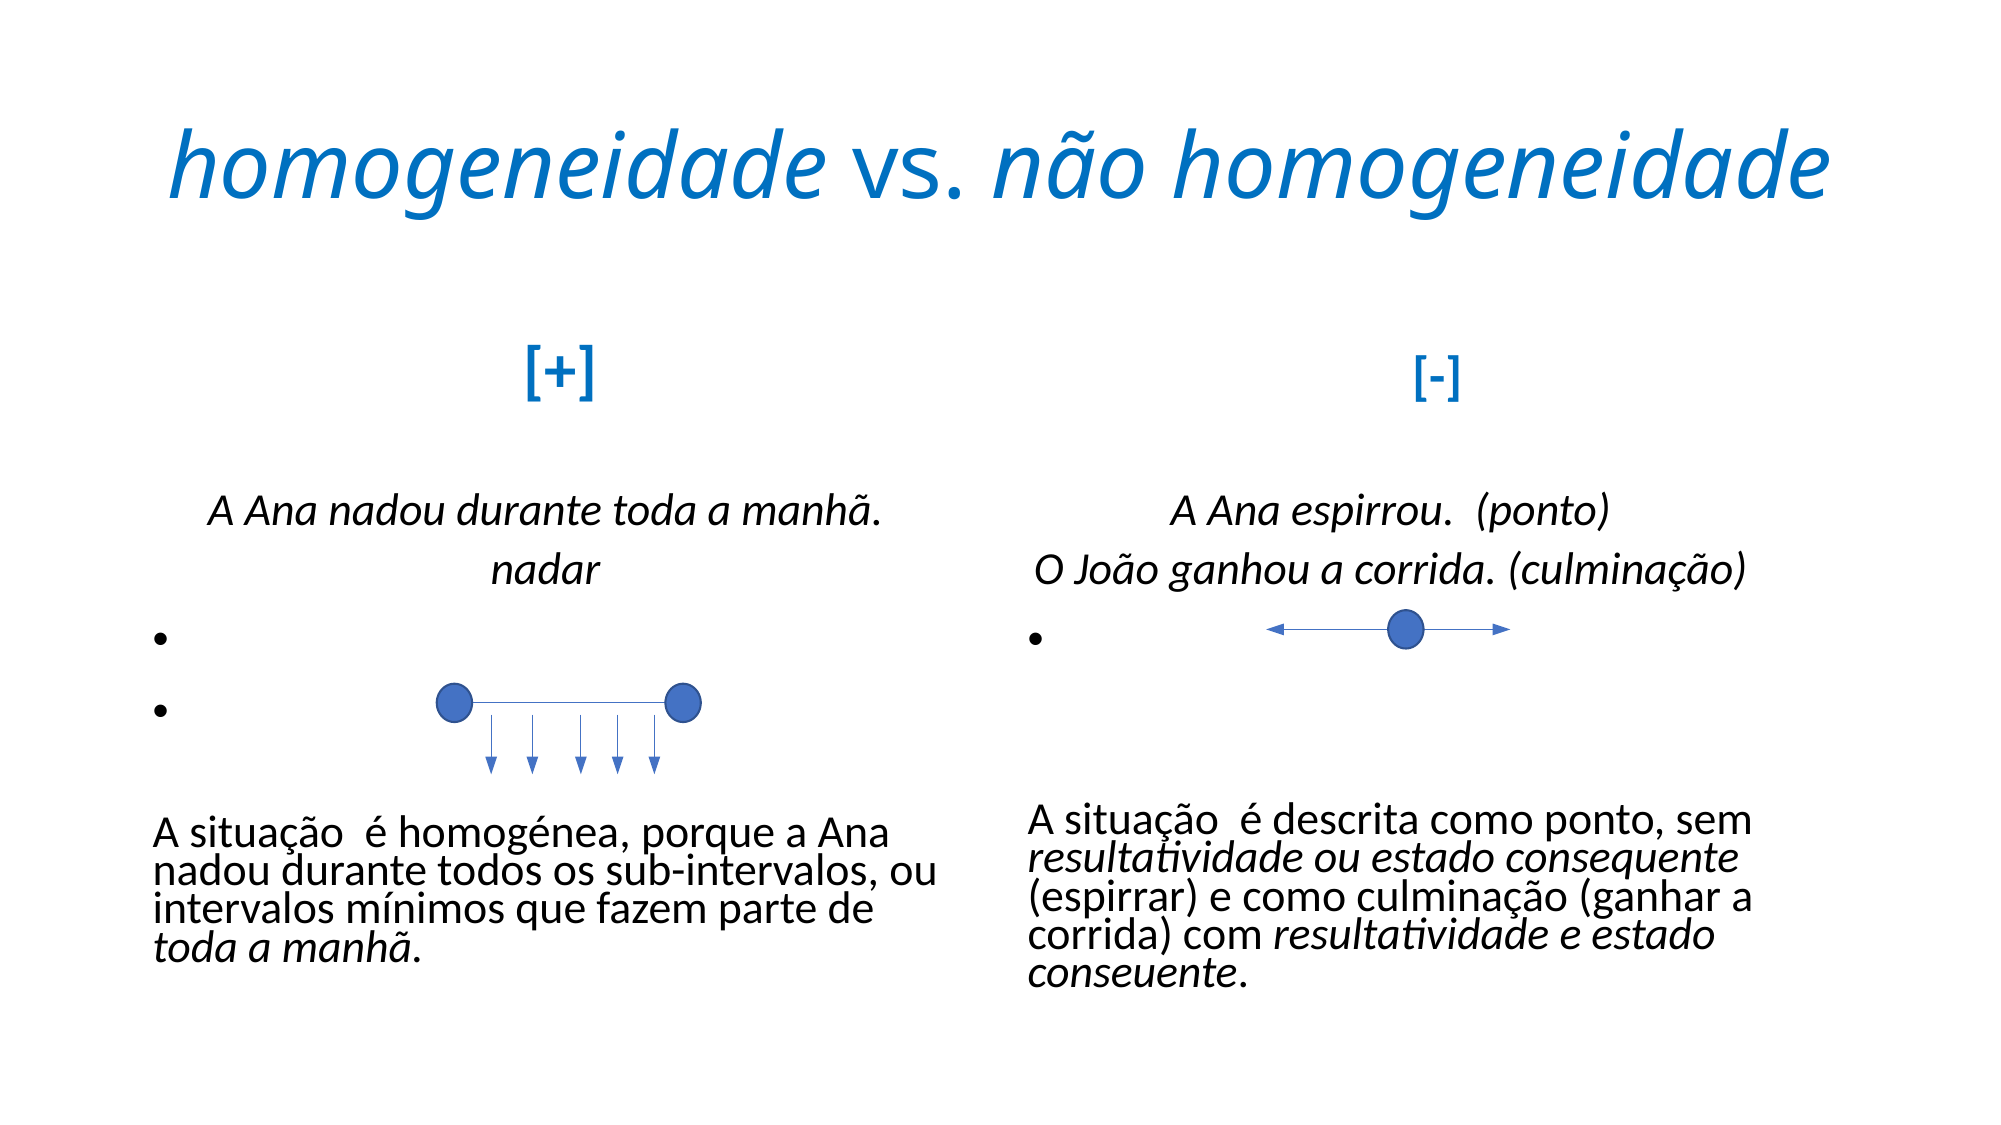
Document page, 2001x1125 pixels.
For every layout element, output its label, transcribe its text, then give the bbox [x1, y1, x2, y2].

list A Ana nadou durante toda a manhã. nadar A situação é homogénea, porque a Ana nadou durante todos os sub-intervalos, ou intervalos mínimos que fazem parte de toda a manhã. [137, 410, 984, 1016]
title homogeneidade vs. não homogeneidade [137, 59, 1863, 278]
text_box [1388, 610, 1424, 649]
list [+] [137, 275, 984, 410]
list A Ana espirrou. (ponto) O João ganhou a corrida. (culminação) A situação é descrita como ponto, sem resultatividade ou estado consequente (espirrar) e como culminação (ganhar a corrida) com resultatividade e estado conseuente. [1012, 410, 1863, 1016]
list [-] [1012, 275, 1863, 410]
text_box [436, 683, 473, 723]
text_box [665, 683, 701, 723]
